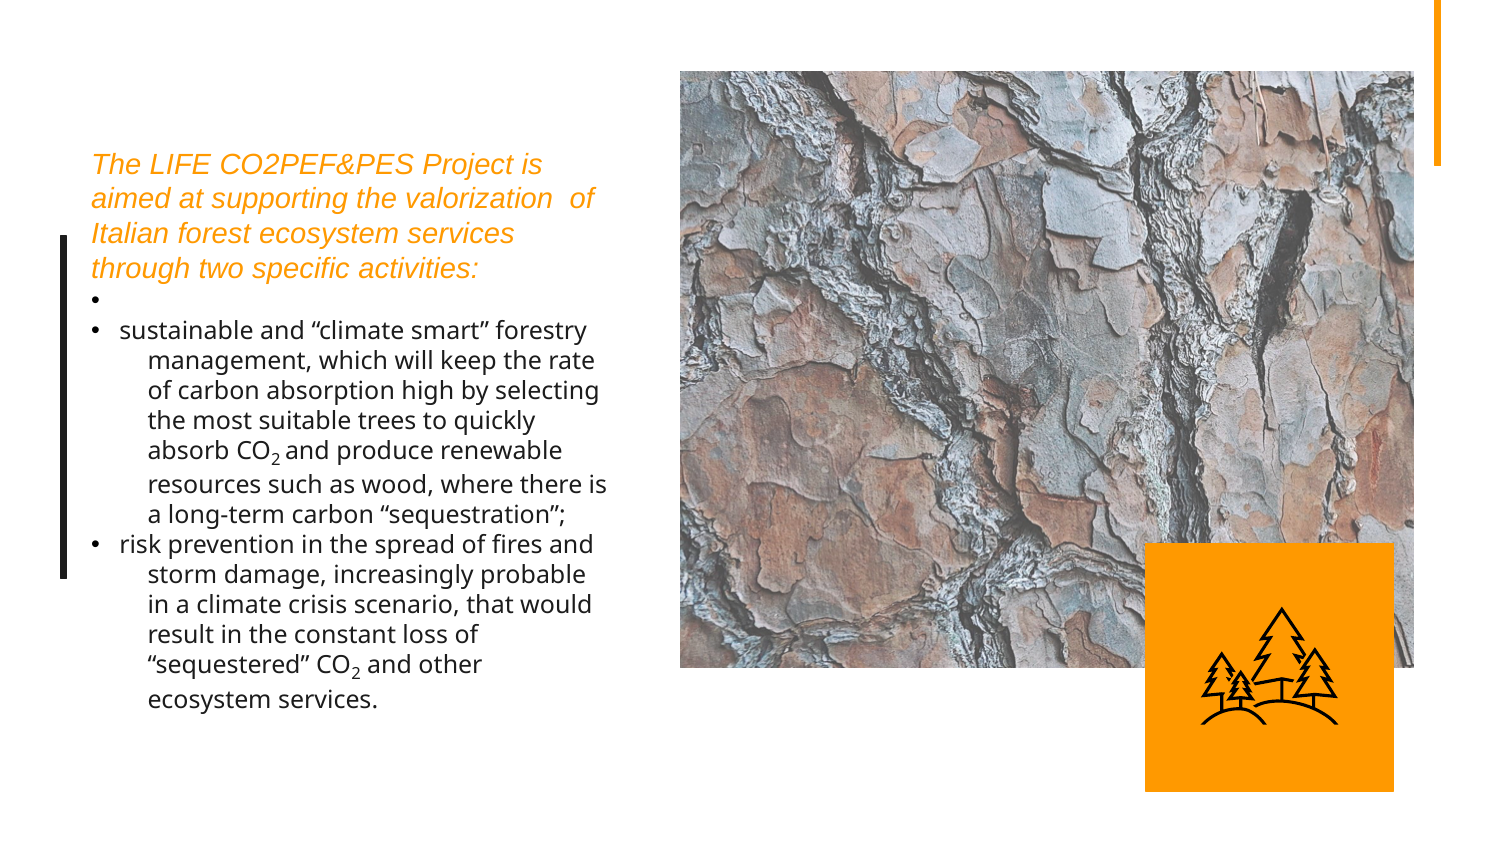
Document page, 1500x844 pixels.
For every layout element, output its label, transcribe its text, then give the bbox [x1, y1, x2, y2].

text_box [1145, 543, 1394, 792]
picture [1194, 592, 1345, 743]
text_box [1435, 0, 1441, 166]
text_box [61, 236, 67, 578]
picture [680, 71, 1414, 668]
text_box The LIFE CO2PEF&PES Project is aimed at supporting the valorization of Italian forest ecosystem services through two specific activities: sustainable and “climate smart” forestry management, which will keep the rate of carbon absorption high by selecting the most suitable trees to quickly absorb CO2 and produce renewable resources such as wood, where there is a long-term carbon “sequestration”; risk prevention in the spread of fires and storm damage, increasingly probable in a climate crisis scenario, that would result in the constant loss of “sequestered” CO2 and other ecosystem services. [76, 130, 627, 686]
